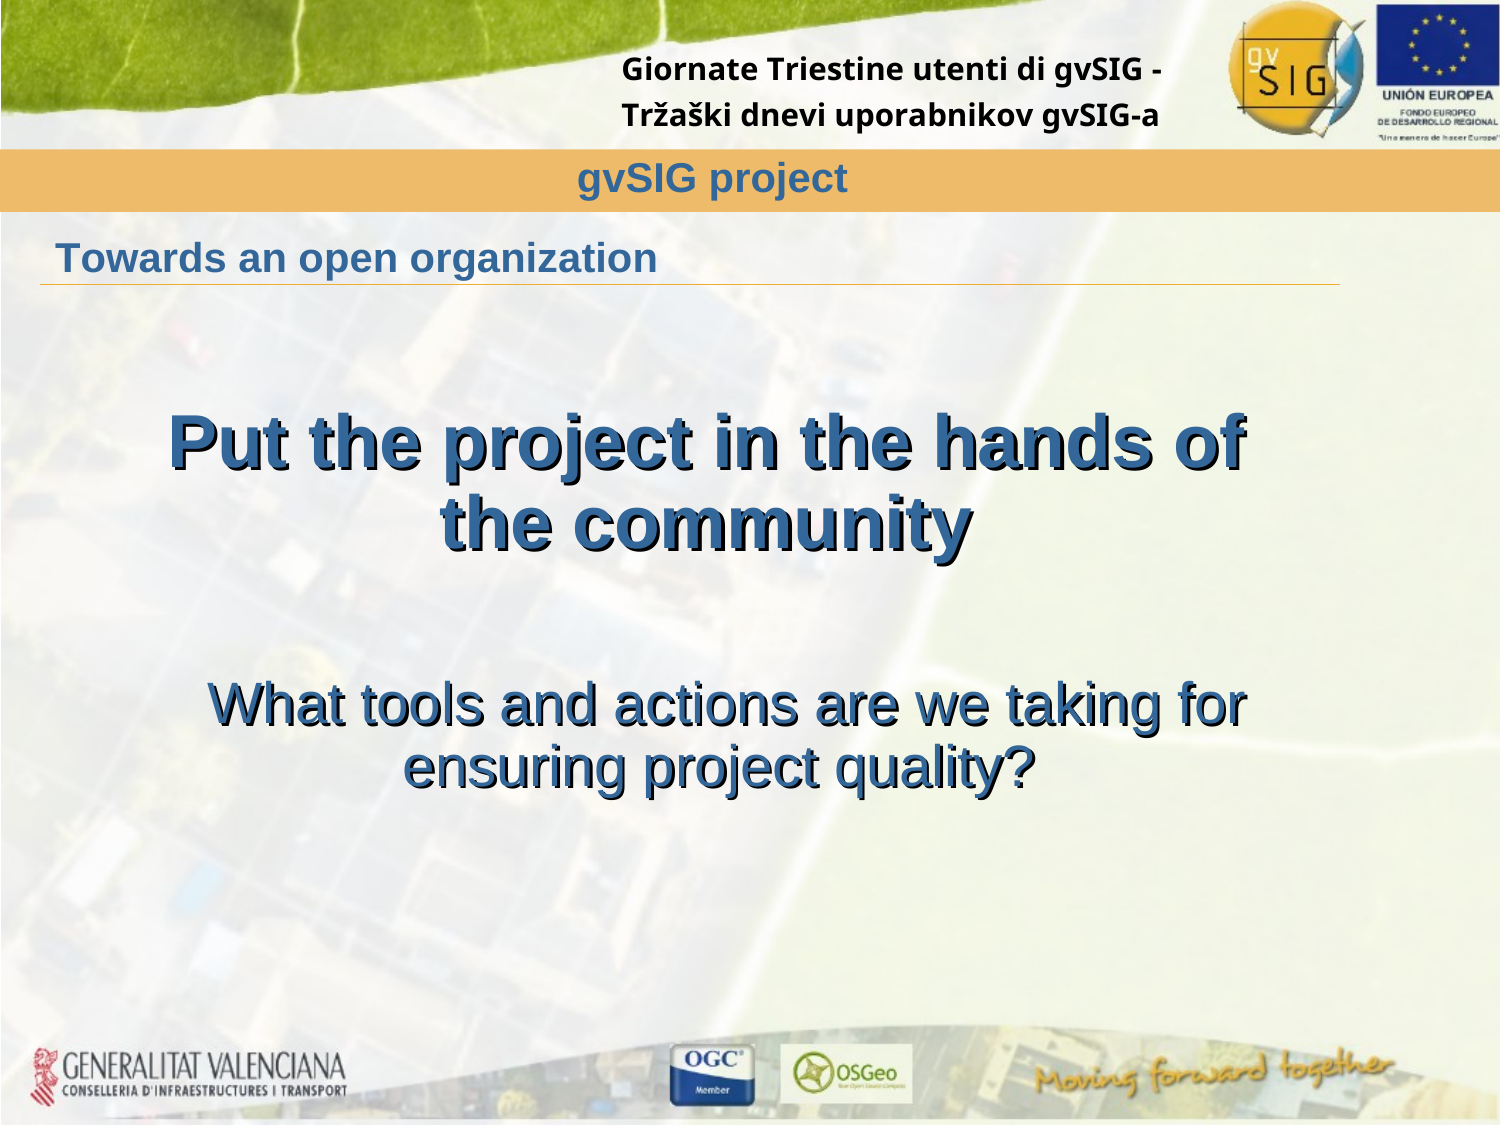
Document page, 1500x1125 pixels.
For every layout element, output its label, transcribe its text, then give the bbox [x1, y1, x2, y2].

text_box gvSIG project [0, 149, 1426, 219]
text_box Towards an open organization [40, 219, 691, 290]
text_box Put the project in the hands of the community [152, 395, 1388, 601]
picture [1, 0, 1500, 149]
picture [1, 212, 1500, 1125]
text_box What tools and actions are we taking for ensuring project quality? [193, 666, 1336, 824]
